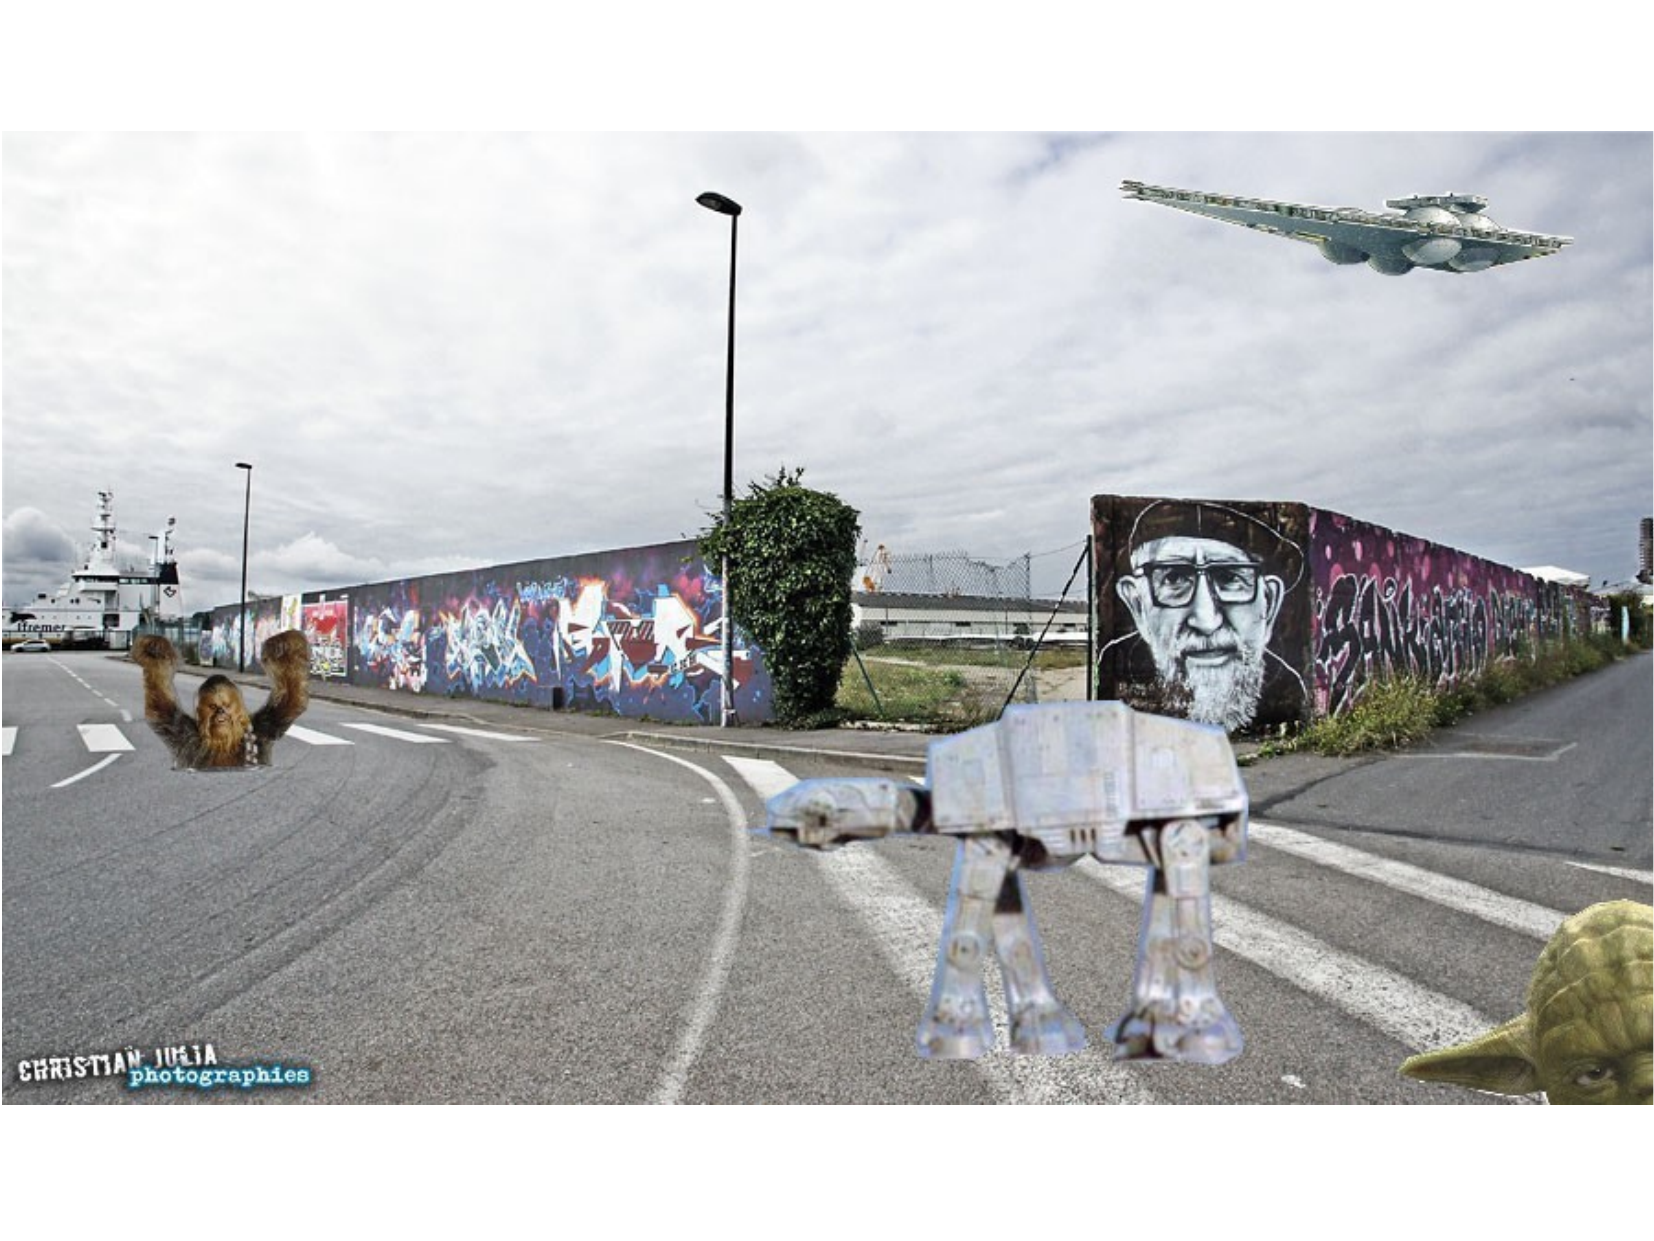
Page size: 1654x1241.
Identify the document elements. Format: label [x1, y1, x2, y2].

picture [2, 131, 1654, 1105]
